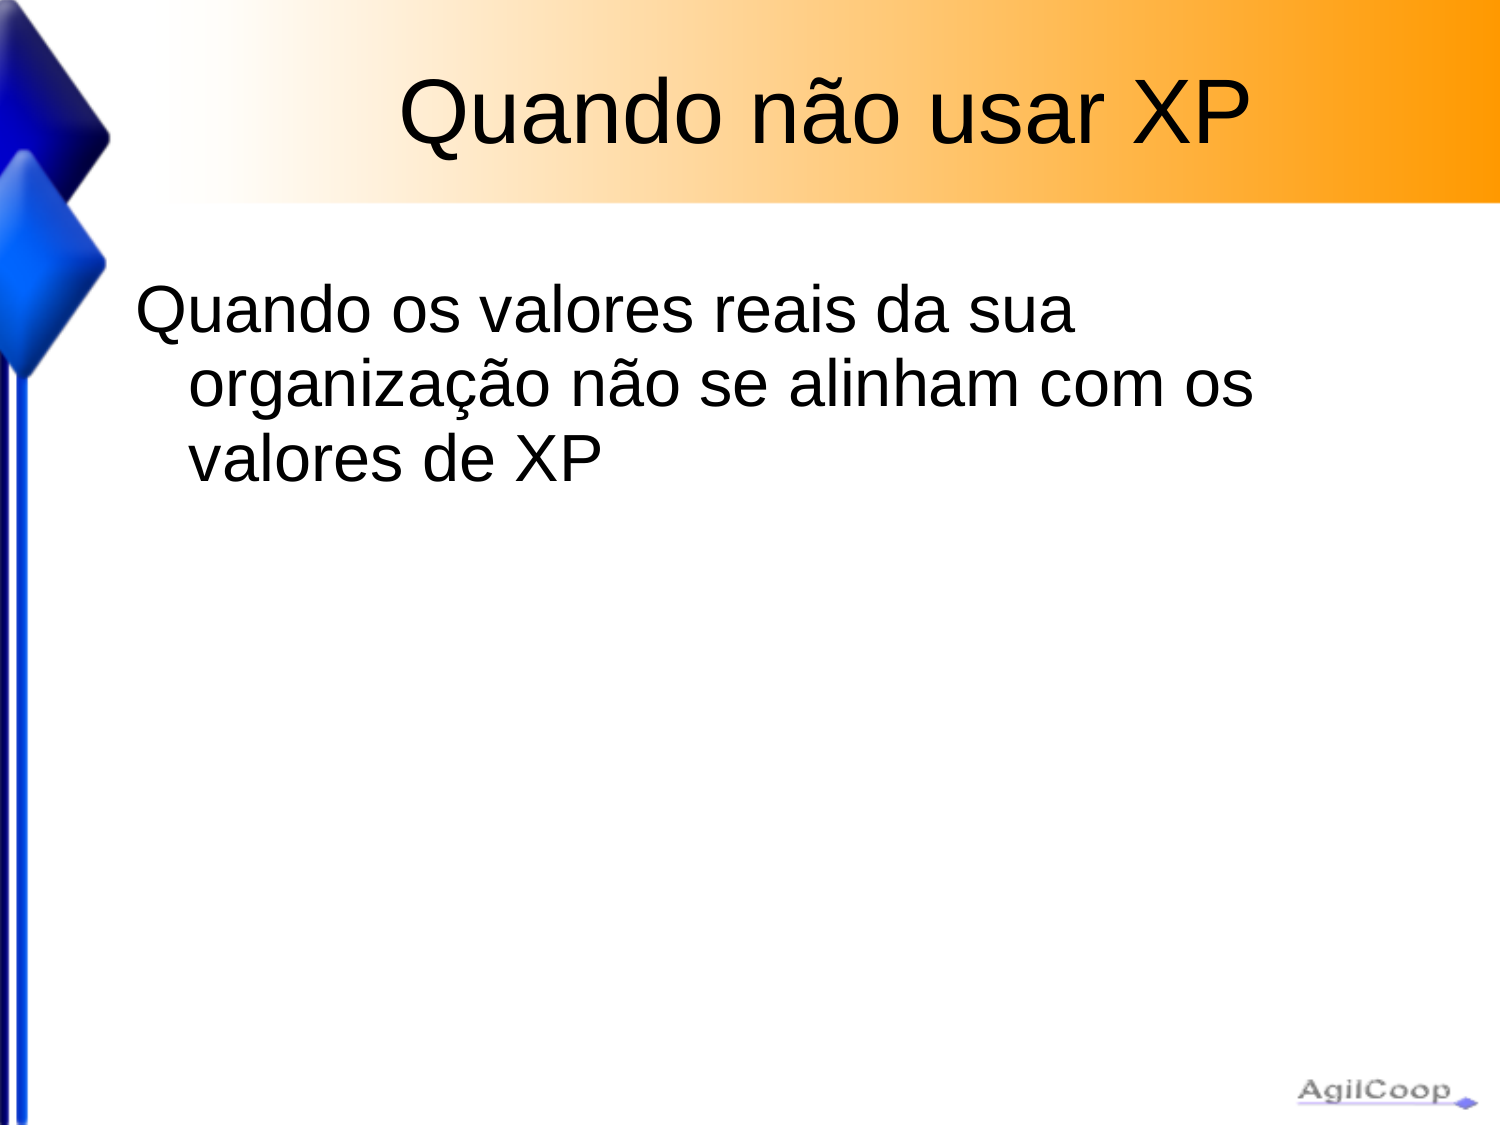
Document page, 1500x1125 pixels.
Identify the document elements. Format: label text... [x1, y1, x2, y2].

picture [0, 0, 1500, 1125]
list Quando os valores reais da sua organização não se alinham com os valores de XP [118, 271, 1447, 1123]
title Quando não usar XP [82, 8, 1500, 216]
